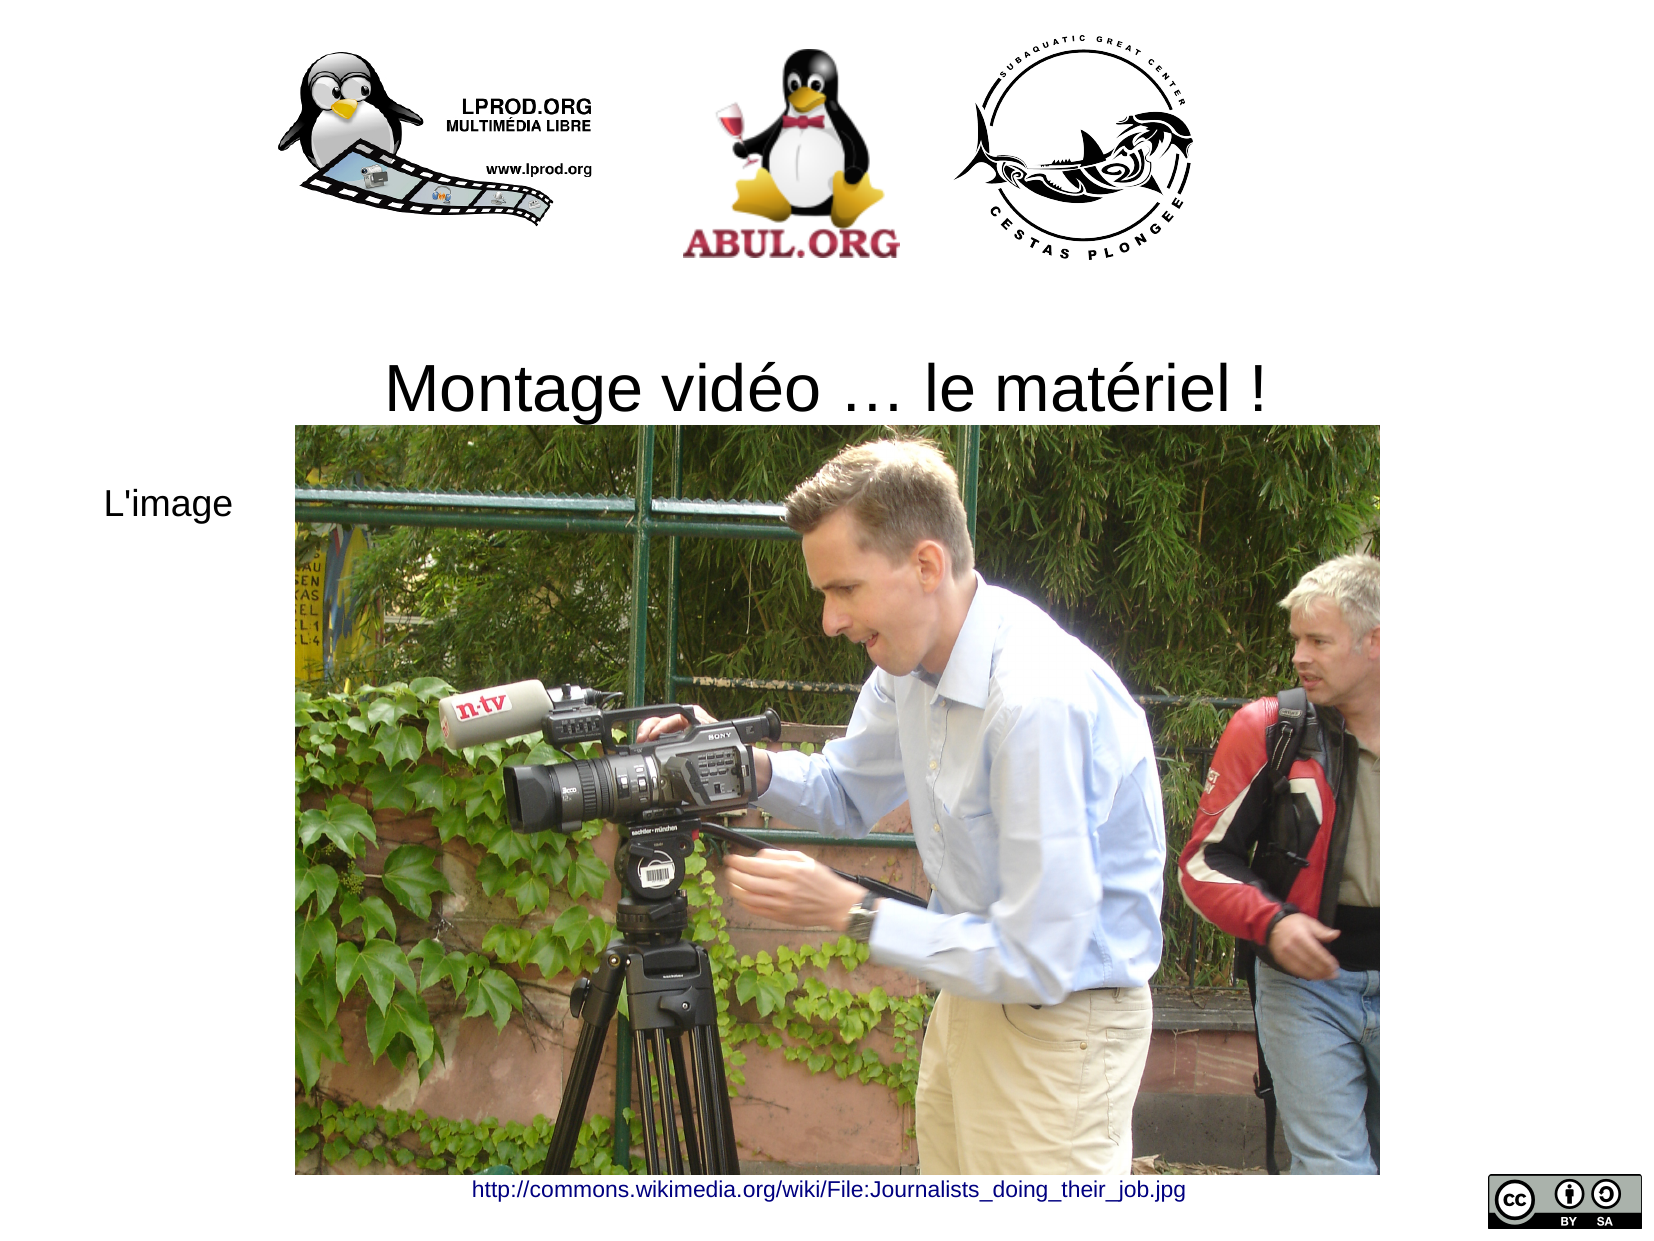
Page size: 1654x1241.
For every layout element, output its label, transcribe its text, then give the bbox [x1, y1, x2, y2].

picture [295, 425, 1380, 1175]
picture [953, 35, 1193, 260]
text_box http://commons.wikimedia.org/wiki/File:Journalists_doing_their_job.jpg [271, 1169, 1394, 1215]
picture [276, 50, 603, 258]
picture [1488, 1174, 1642, 1229]
subtitle Montage vidéo … le matériel ! [82, 290, 1571, 1010]
text_box L'image [88, 474, 249, 532]
picture [683, 49, 900, 258]
